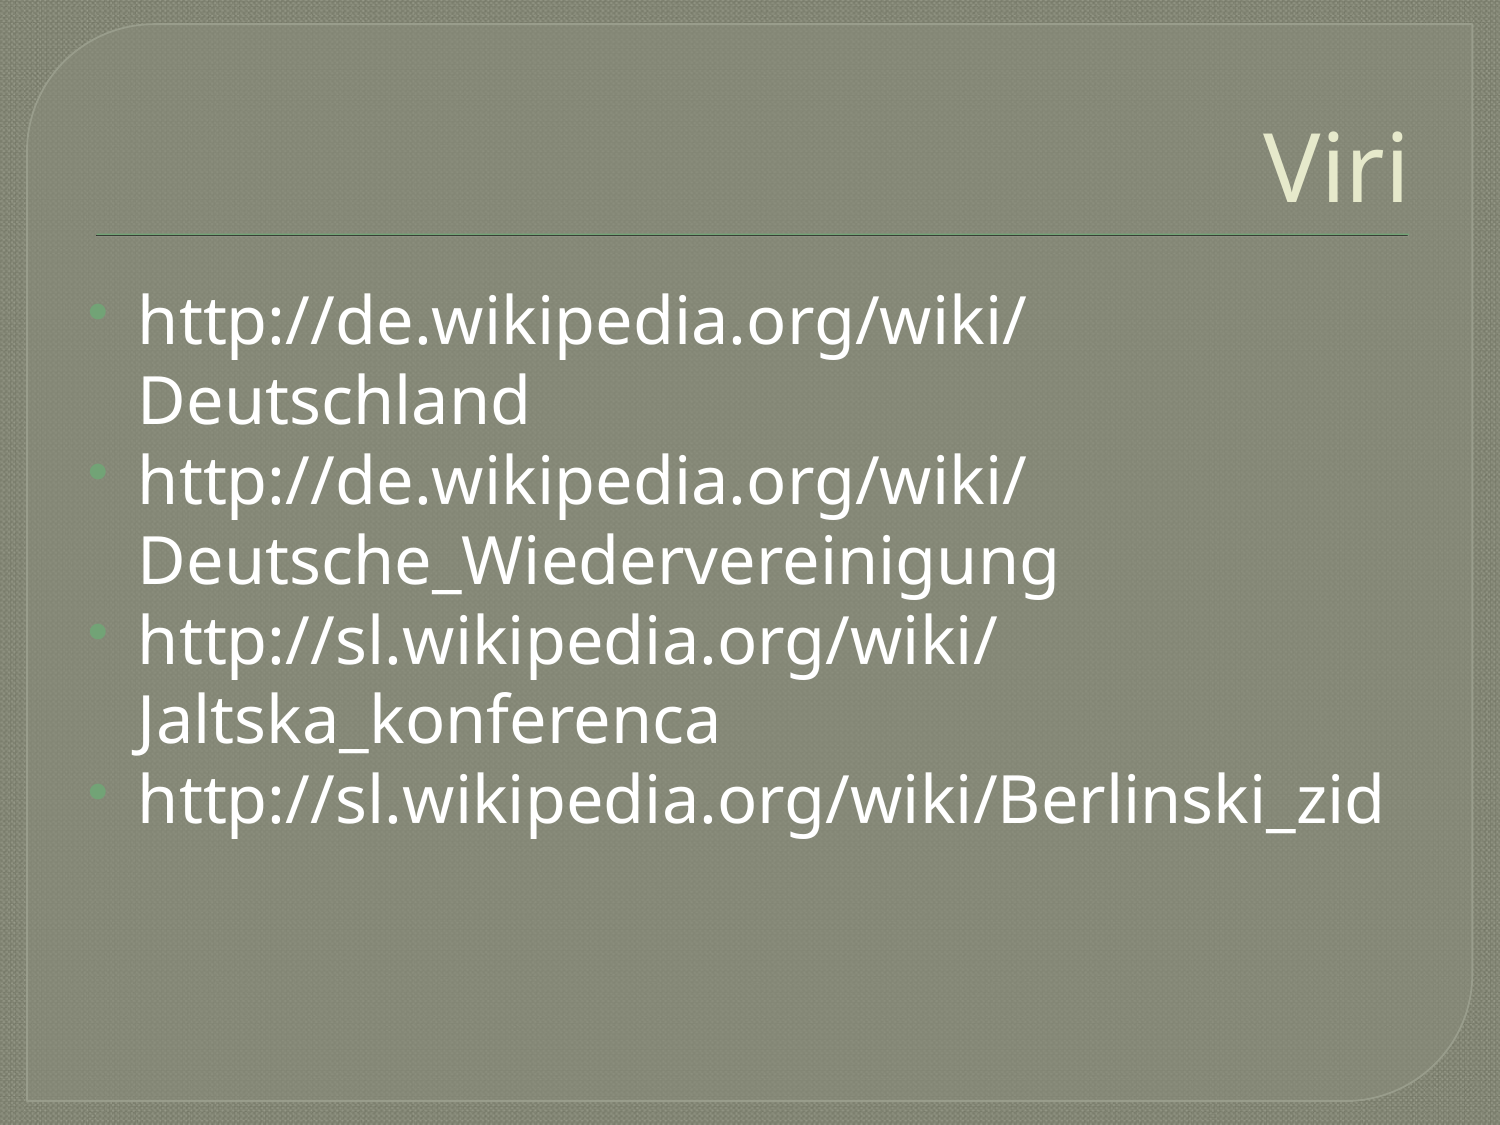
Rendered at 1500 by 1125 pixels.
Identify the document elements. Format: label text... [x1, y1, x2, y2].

list http://de.wikipedia.org/wiki/Deutschland http://de.wikipedia.org/wiki/Deutsche_Wiedervereinigung http://sl.wikipedia.org/wiki/Jaltska_konferenca http://sl.wikipedia.org/wiki/Berlinski_zid [75, 270, 1425, 1013]
picture [0, 0, 1500, 1125]
title Viri [75, 41, 1425, 230]
